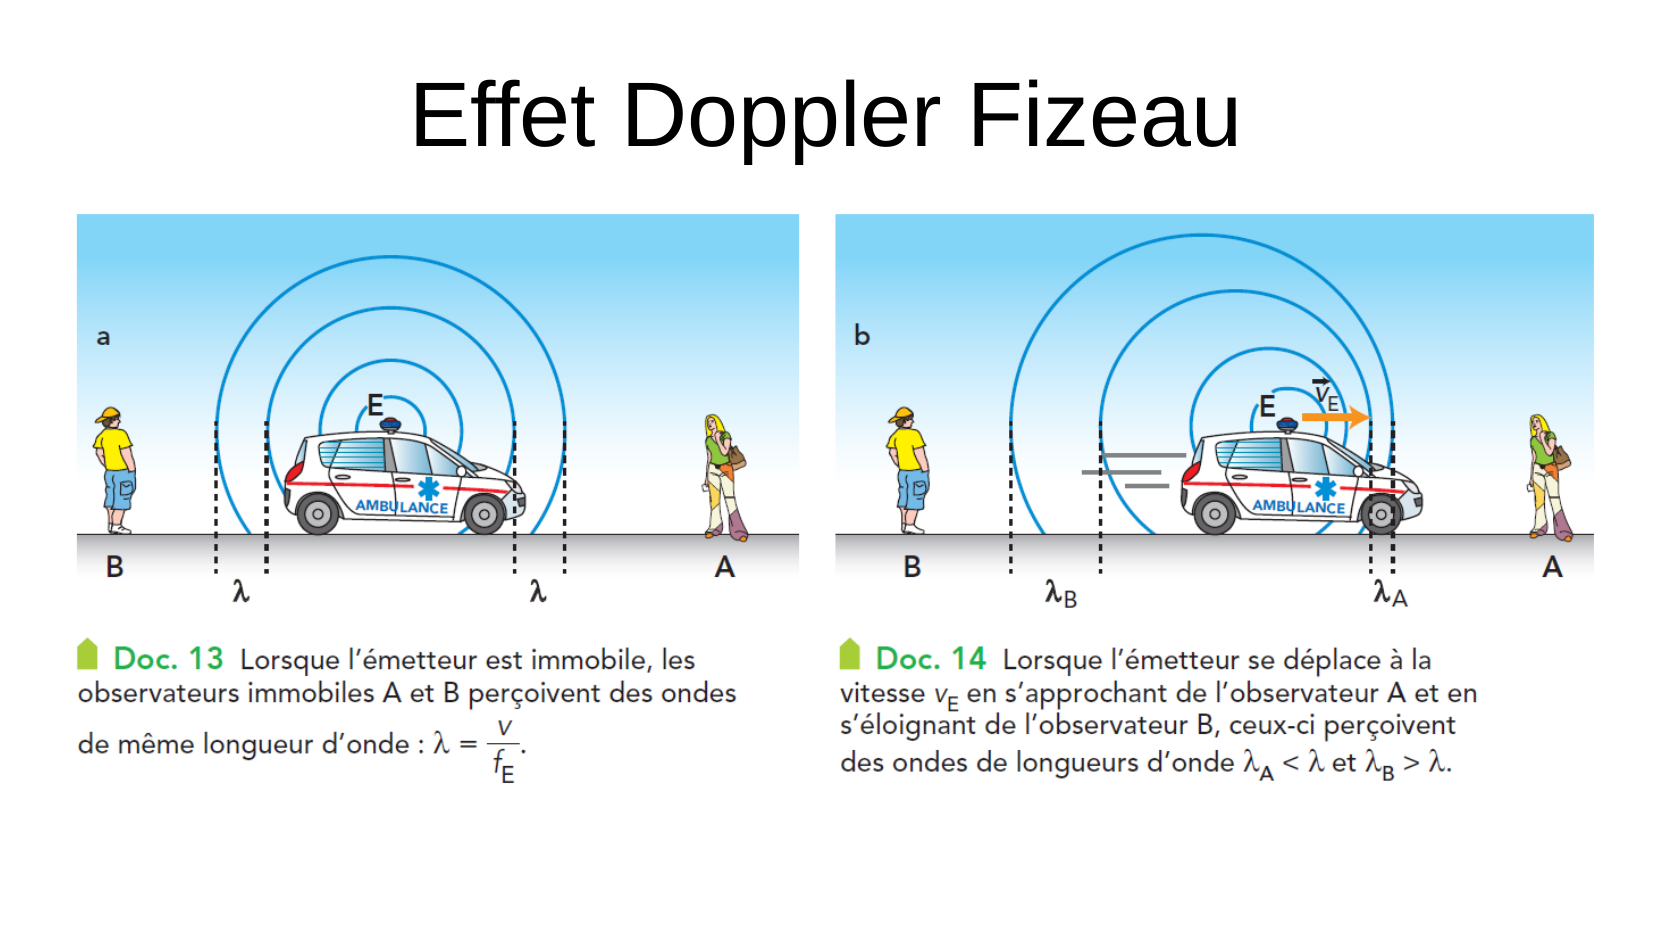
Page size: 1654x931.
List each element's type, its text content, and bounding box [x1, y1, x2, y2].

title Effet Doppler Fizeau [82, 37, 1571, 188]
picture [52, 188, 1619, 791]
